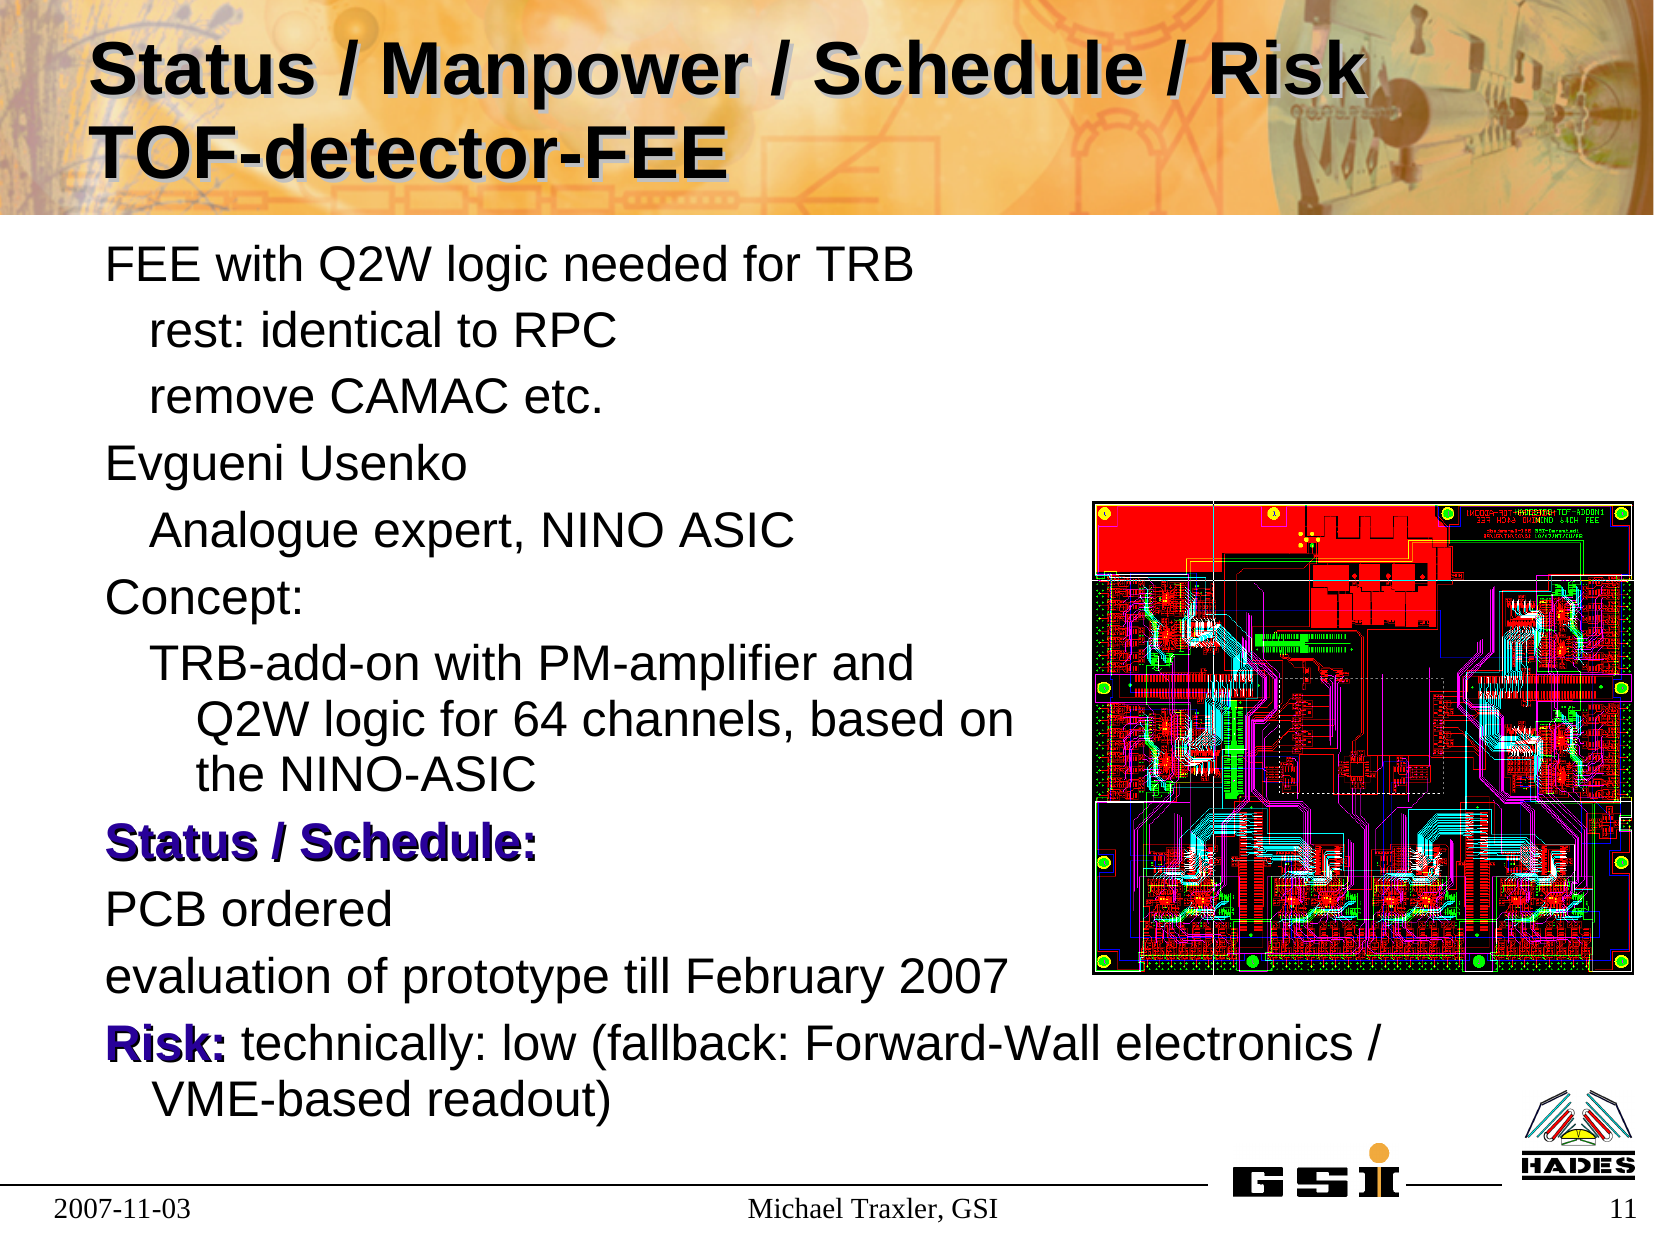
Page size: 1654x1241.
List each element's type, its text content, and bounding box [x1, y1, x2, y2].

picture [1522, 1090, 1635, 1180]
picture [1233, 1143, 1399, 1197]
picture [1418, 501, 1634, 975]
title Status / Manpower / Schedule / Risk TOF-detector-FEE [88, 14, 1495, 207]
picture [0, 0, 1654, 215]
list FEE with Q2W logic needed for TRB rest: identical to RPC remove CAMAC etc. Evgueni Usenko Analogue expert, NINO ASIC Concept: TRB-add-on with PM-amplifier and Q2W logic for 64 channels, based on the NINO-ASIC Status / Schedule: PCB ordered evaluation of prototype till February 2007 Risk: technically: low (fallback: Forward-Wall electronics / VME-based readout) [29, 236, 1418, 1127]
